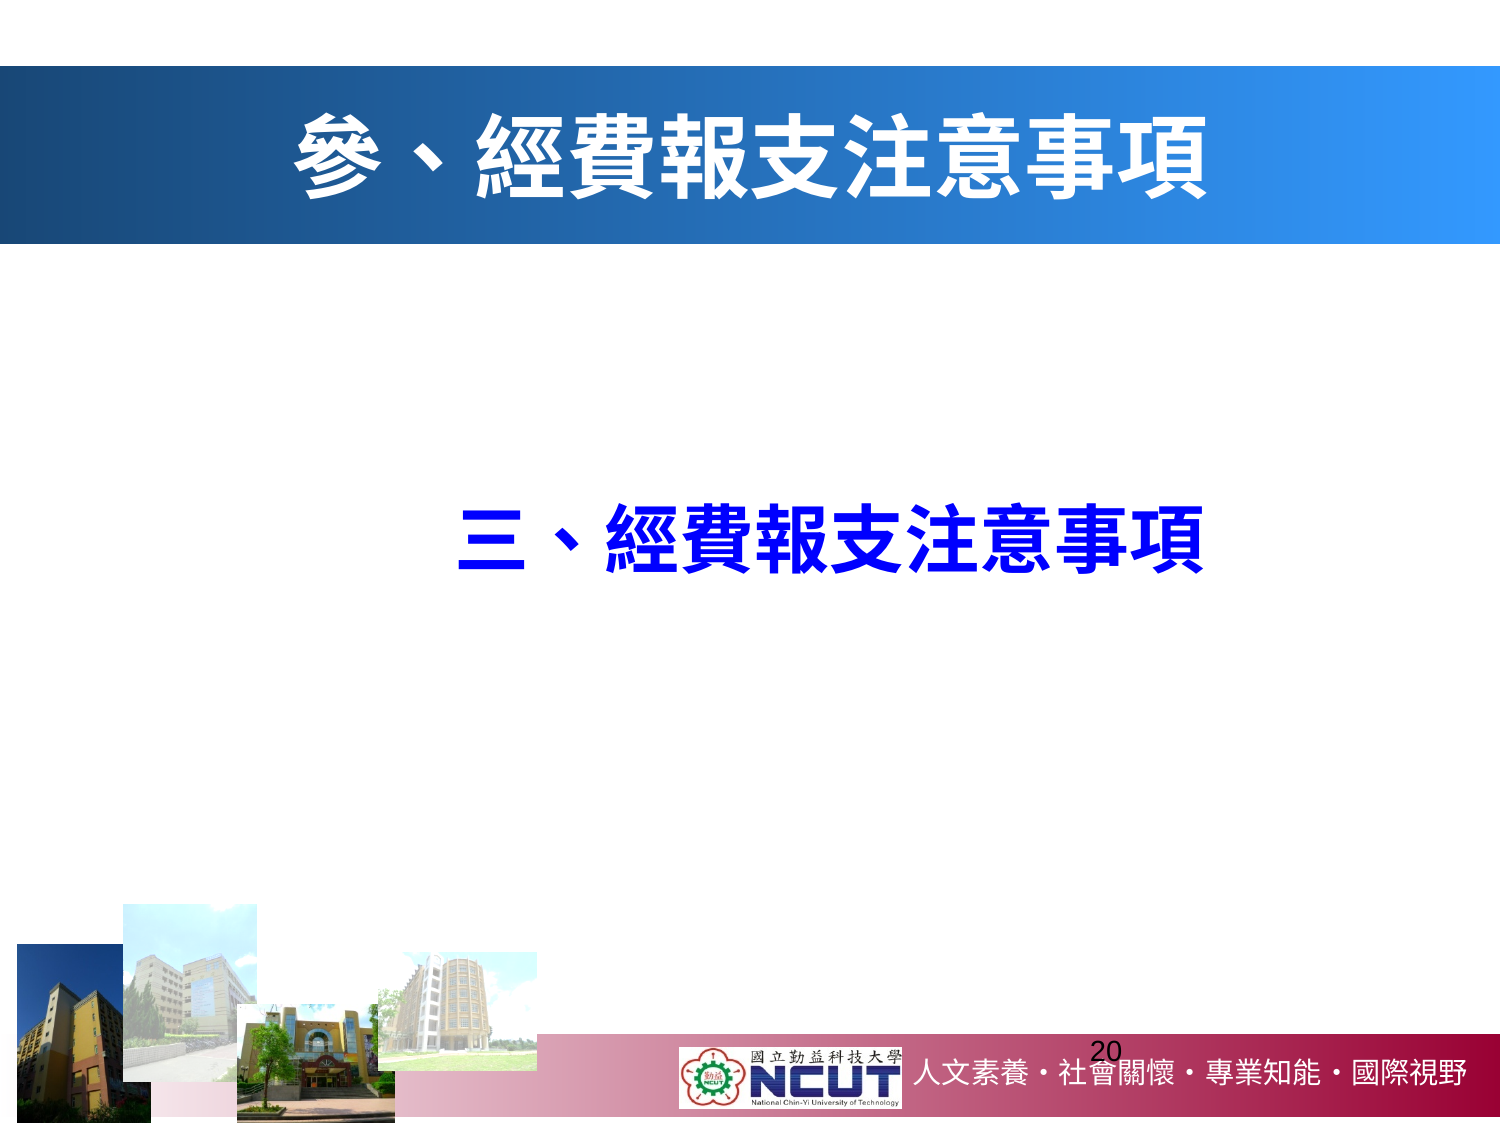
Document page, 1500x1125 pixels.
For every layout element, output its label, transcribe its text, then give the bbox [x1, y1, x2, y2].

title 參、經費報支注意事項 [0, 66, 1500, 244]
text_box [1074, 1024, 1426, 1103]
list 三、經費報支注意事項 [64, 267, 1500, 977]
